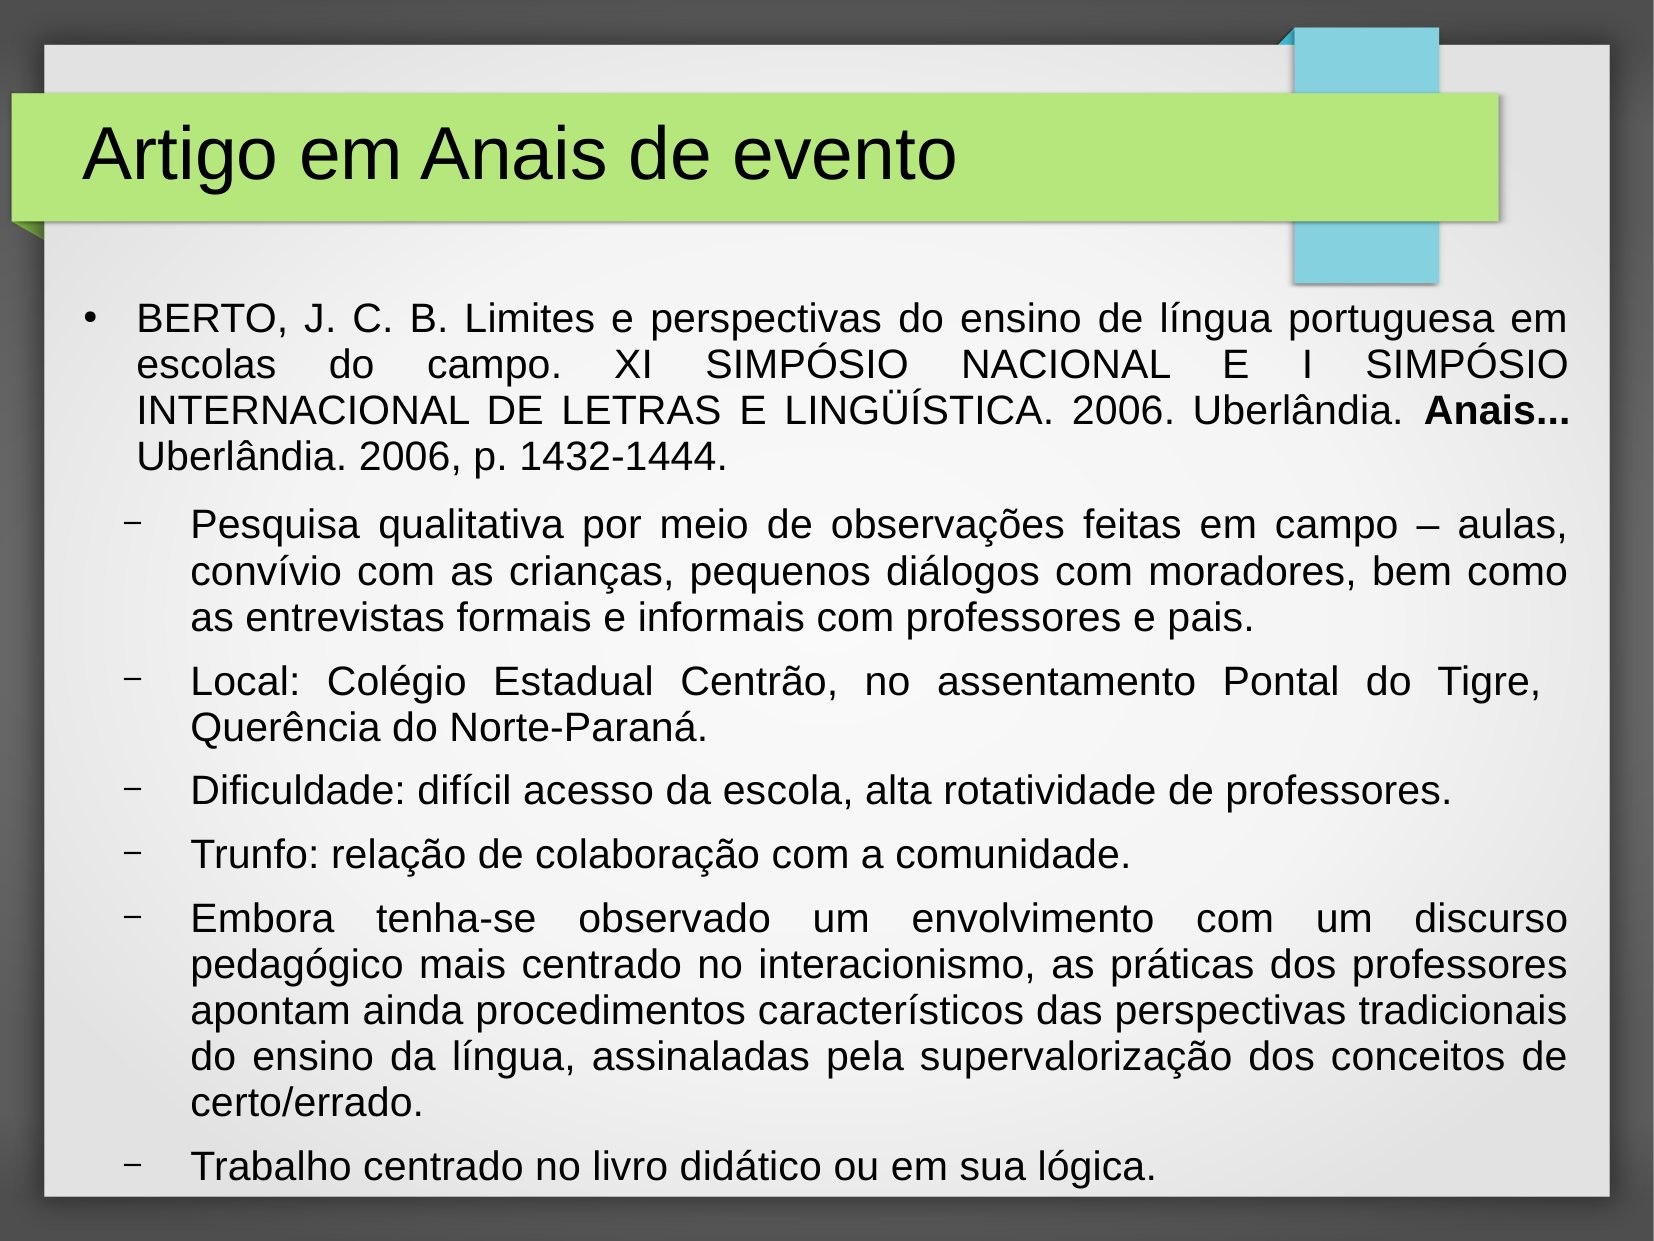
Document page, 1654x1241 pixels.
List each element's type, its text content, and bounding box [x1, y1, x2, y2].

picture [0, 0, 1654, 1241]
title Artigo em Anais de evento [82, 94, 1264, 213]
list BERTO, J. C. B. Limites e perspectivas do ensino de língua portuguesa em escolas do campo. XI SIMPÓSIO NACIONAL E I SIMPÓSIO INTERNACIONAL DE LETRAS E LINGÜÍSTICA. 2006. Uberlândia. Anais... Uberlândia. 2006, p. 1432-1444. Pesquisa qualitativa por meio de observações feitas em campo – aulas, convívio com as crianças, pequenos diálogos com moradores, bem como as entrevistas formais e informais com professores e pais. Local: Colégio Estadual Centrão, no assentamento Pontal do Tigre, Querência do Norte-Paraná. Dificuldade: difícil acesso da escola, alta rotatividade de professores. Trunfo: relação de colaboração com a comunidade. Embora tenha-se observado um envolvimento com um discurso pedagógico mais centrado no interacionismo, as práticas dos professores apontam ainda procedimentos característicos das perspectivas tradicionais do ensino da língua, assinaladas pela supervalorização dos conceitos de certo/errado. Trabalho centrado no livro didático ou em sua lógica. [82, 295, 1571, 1193]
